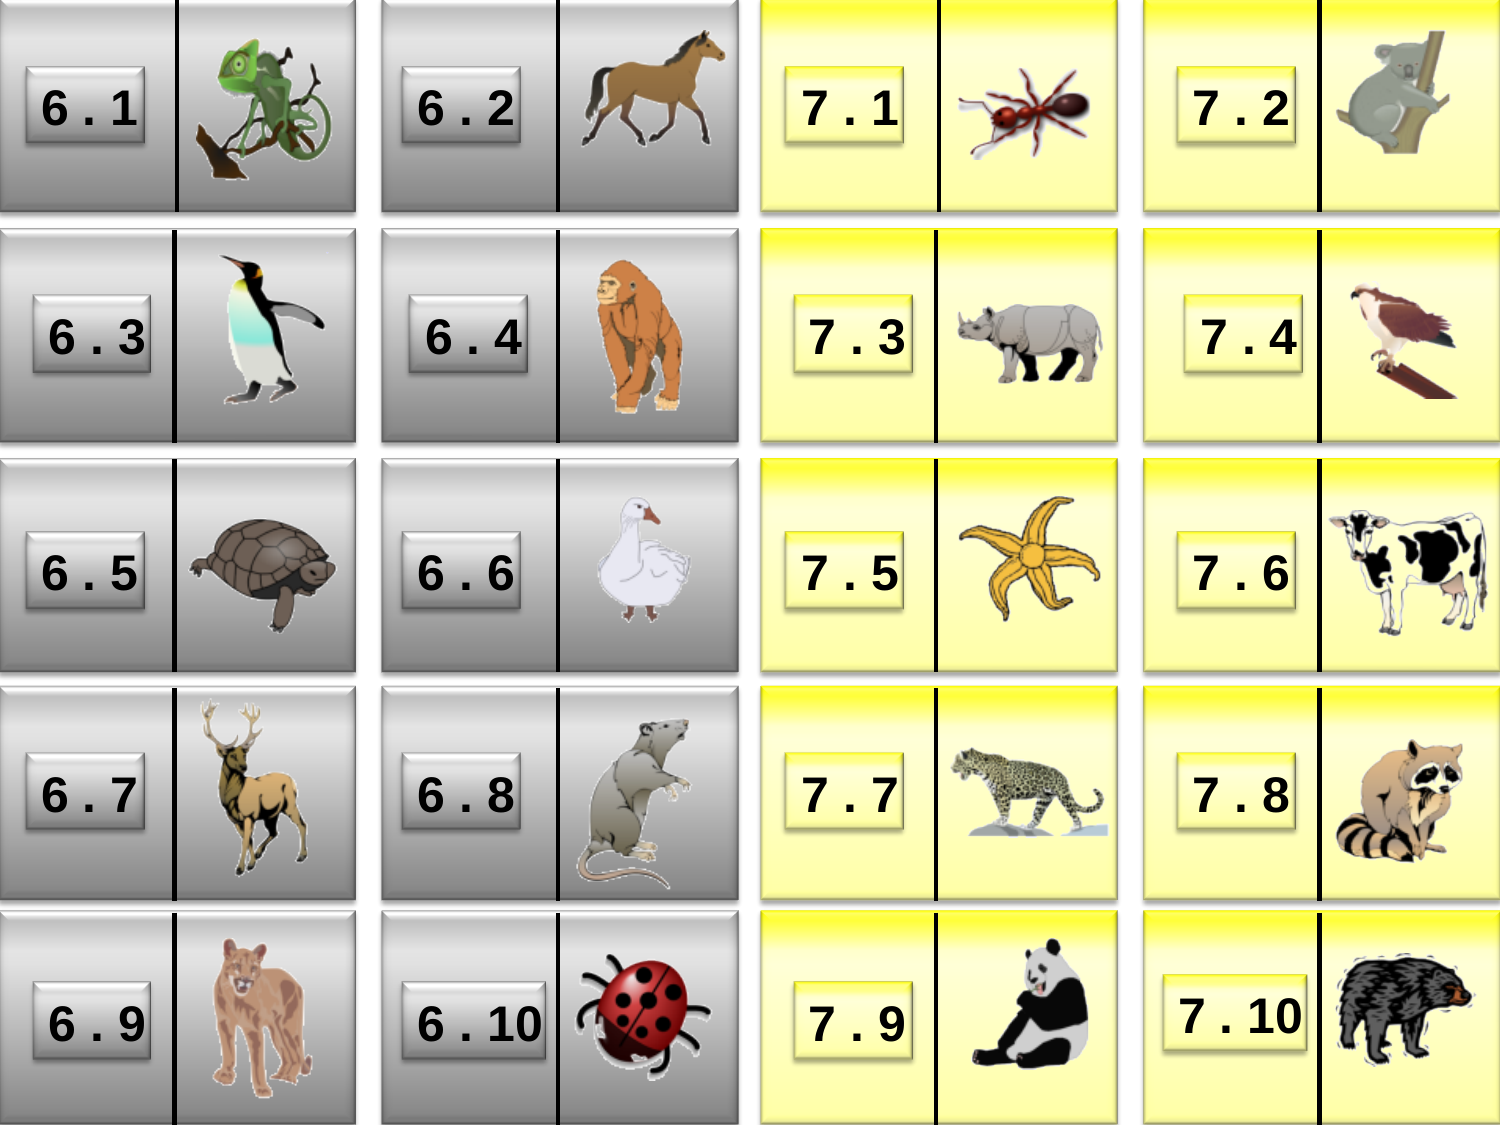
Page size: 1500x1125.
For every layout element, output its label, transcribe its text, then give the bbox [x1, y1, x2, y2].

text_box 7 . 5 [787, 533, 915, 609]
text_box 6 . 5 [26, 533, 154, 609]
text_box 6 . 7 [26, 754, 154, 830]
text_box 6 . 8 [403, 754, 531, 830]
picture [0, 0, 364, 1125]
text_box 6 . 10 [403, 983, 559, 1059]
text_box 7 . 9 [794, 983, 922, 1059]
picture [373, 0, 747, 1125]
text_box 6 . 1 [26, 67, 154, 144]
text_box 7 . 10 [1163, 976, 1319, 1052]
text_box 6 . 6 [403, 533, 531, 609]
text_box 7 . 8 [1178, 754, 1306, 830]
text_box 6 . 4 [410, 296, 538, 373]
text_box 7 . 1 [787, 67, 915, 144]
picture [752, 0, 1126, 1125]
text_box 7 . 4 [1185, 296, 1313, 373]
text_box 6 . 2 [403, 67, 531, 144]
text_box 7 . 6 [1178, 533, 1306, 609]
text_box 7 . 3 [794, 296, 922, 373]
text_box 6 . 3 [33, 296, 162, 373]
text_box 7 . 2 [1178, 67, 1306, 144]
text_box 6 . 9 [33, 983, 162, 1059]
text_box 7 . 7 [787, 754, 915, 830]
picture [1135, 0, 1500, 1125]
